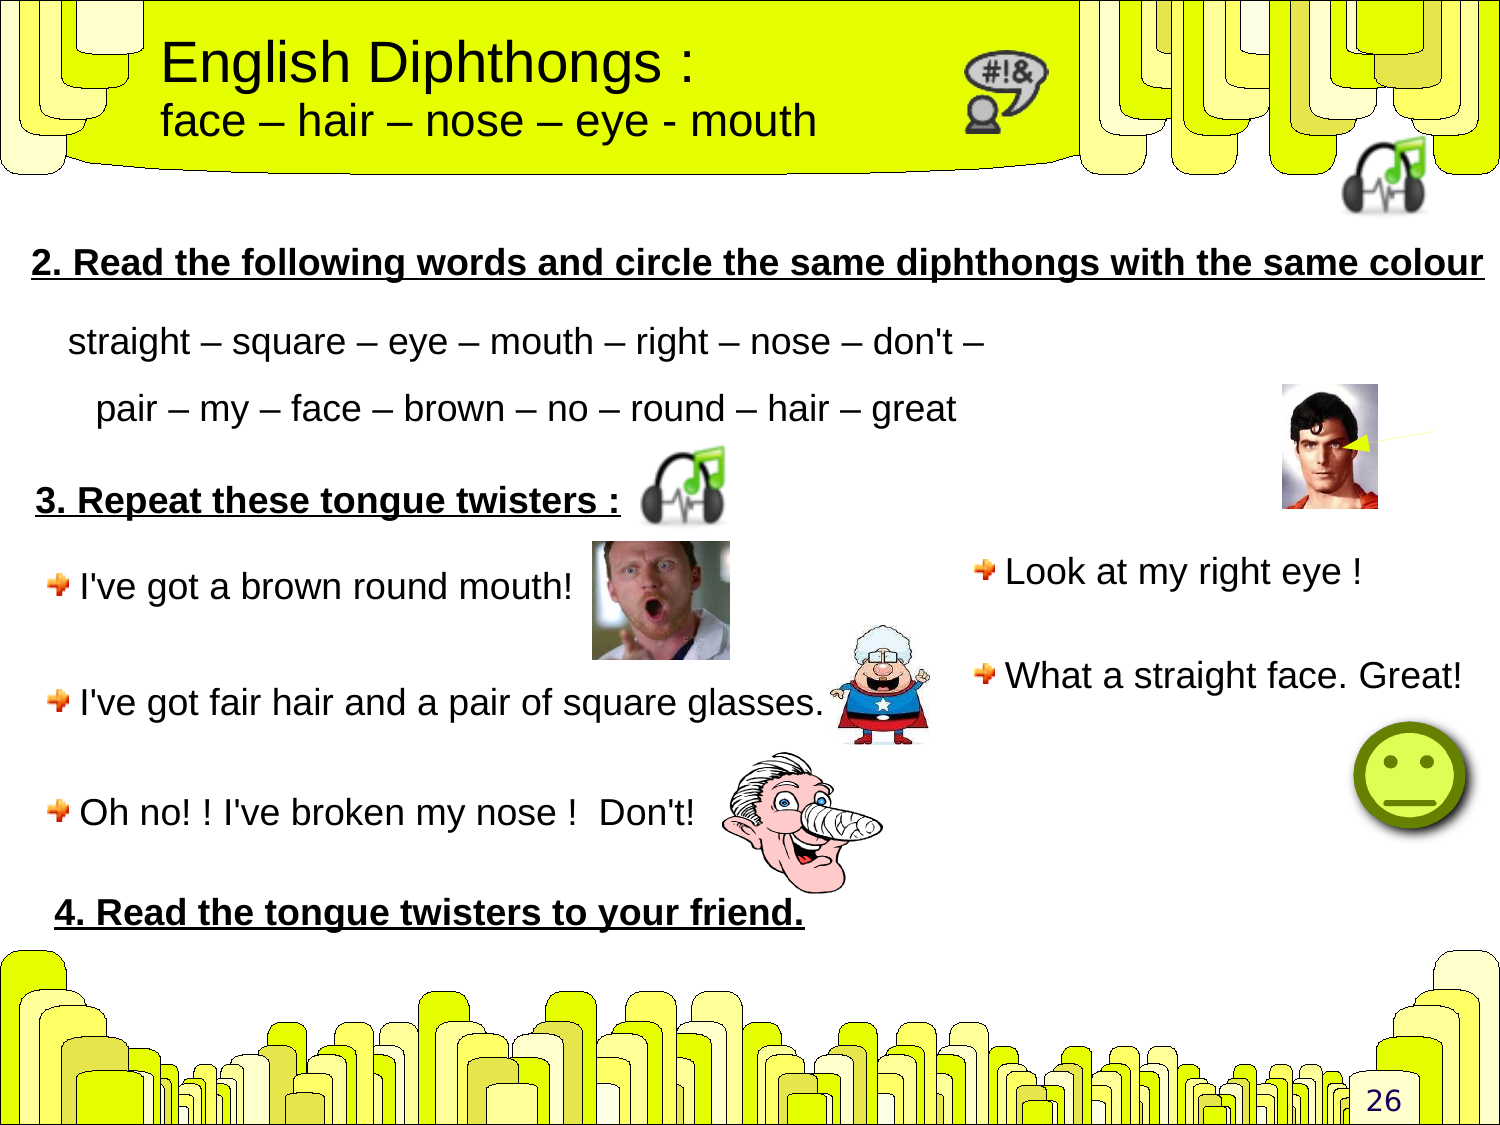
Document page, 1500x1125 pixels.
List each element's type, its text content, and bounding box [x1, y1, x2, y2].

text_box 2. Read the following words and circle the same diphthongs with the same colour [16, 230, 1500, 291]
text_box Look at my right eye ! What a straight face. Great! [947, 539, 1487, 704]
text_box 4. Read the tongue twisters to your friend. [39, 880, 821, 941]
picture [1282, 384, 1378, 509]
title English Diphthongs : face – hair – nose – eye - mouth [160, 20, 1050, 156]
picture [721, 751, 884, 894]
picture [1334, 703, 1489, 851]
picture [592, 541, 730, 660]
picture [1338, 126, 1433, 220]
text_box straight – square – eye – mouth – right – nose – don't – pair – my – face – brown – no – round – hair – great [53, 286, 1000, 437]
picture [830, 625, 930, 745]
text_box 3. Repeat these tongue twisters : I've got a brown round mouth! I've got fair hair and a pair of square glasses. Oh no! ! I've broken my nose ! Don't! [20, 468, 963, 841]
picture [637, 437, 732, 531]
